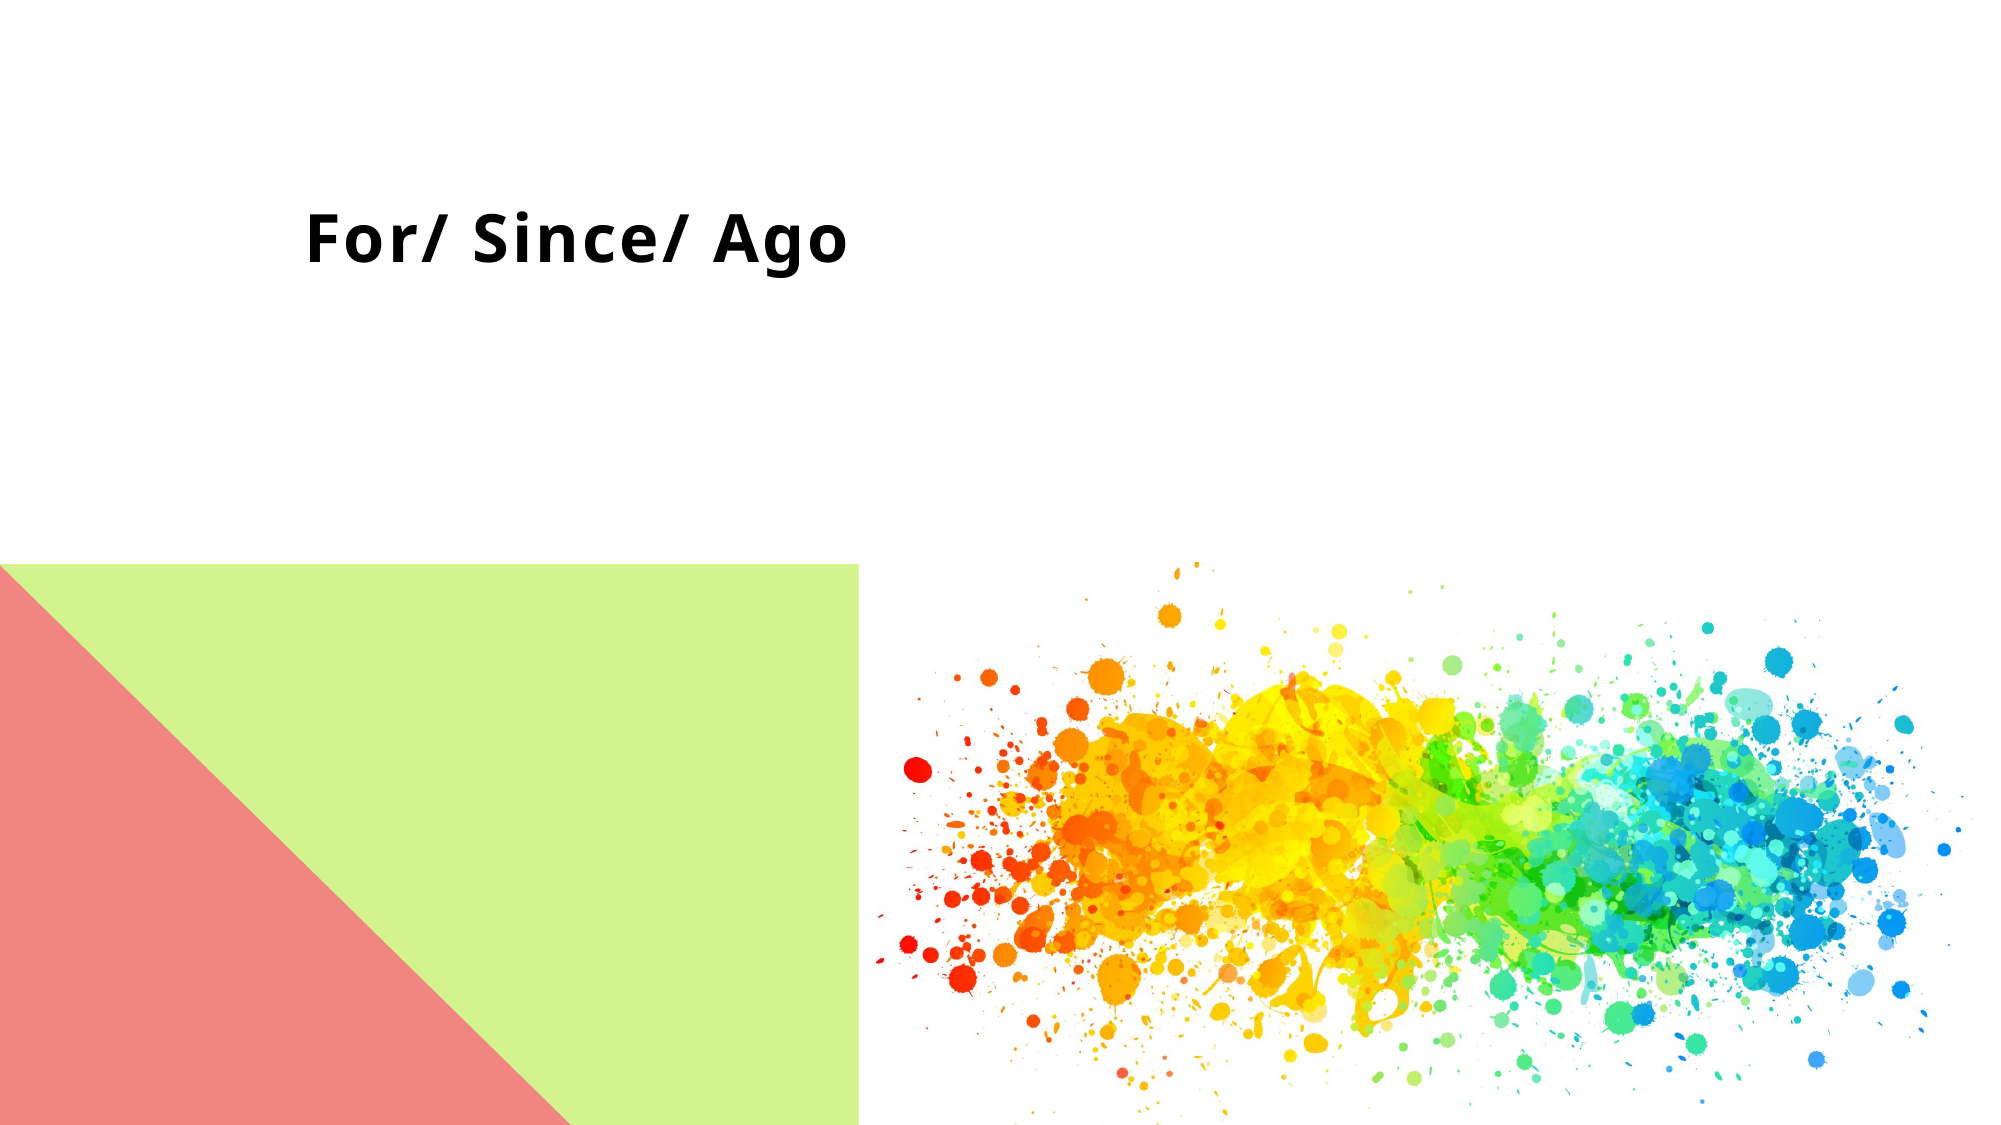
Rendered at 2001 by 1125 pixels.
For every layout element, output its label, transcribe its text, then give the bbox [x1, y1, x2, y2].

title For/ Since/ Ago [286, 106, 1706, 292]
picture [858, 562, 2000, 1125]
text_box [0, 0, 2000, 1125]
